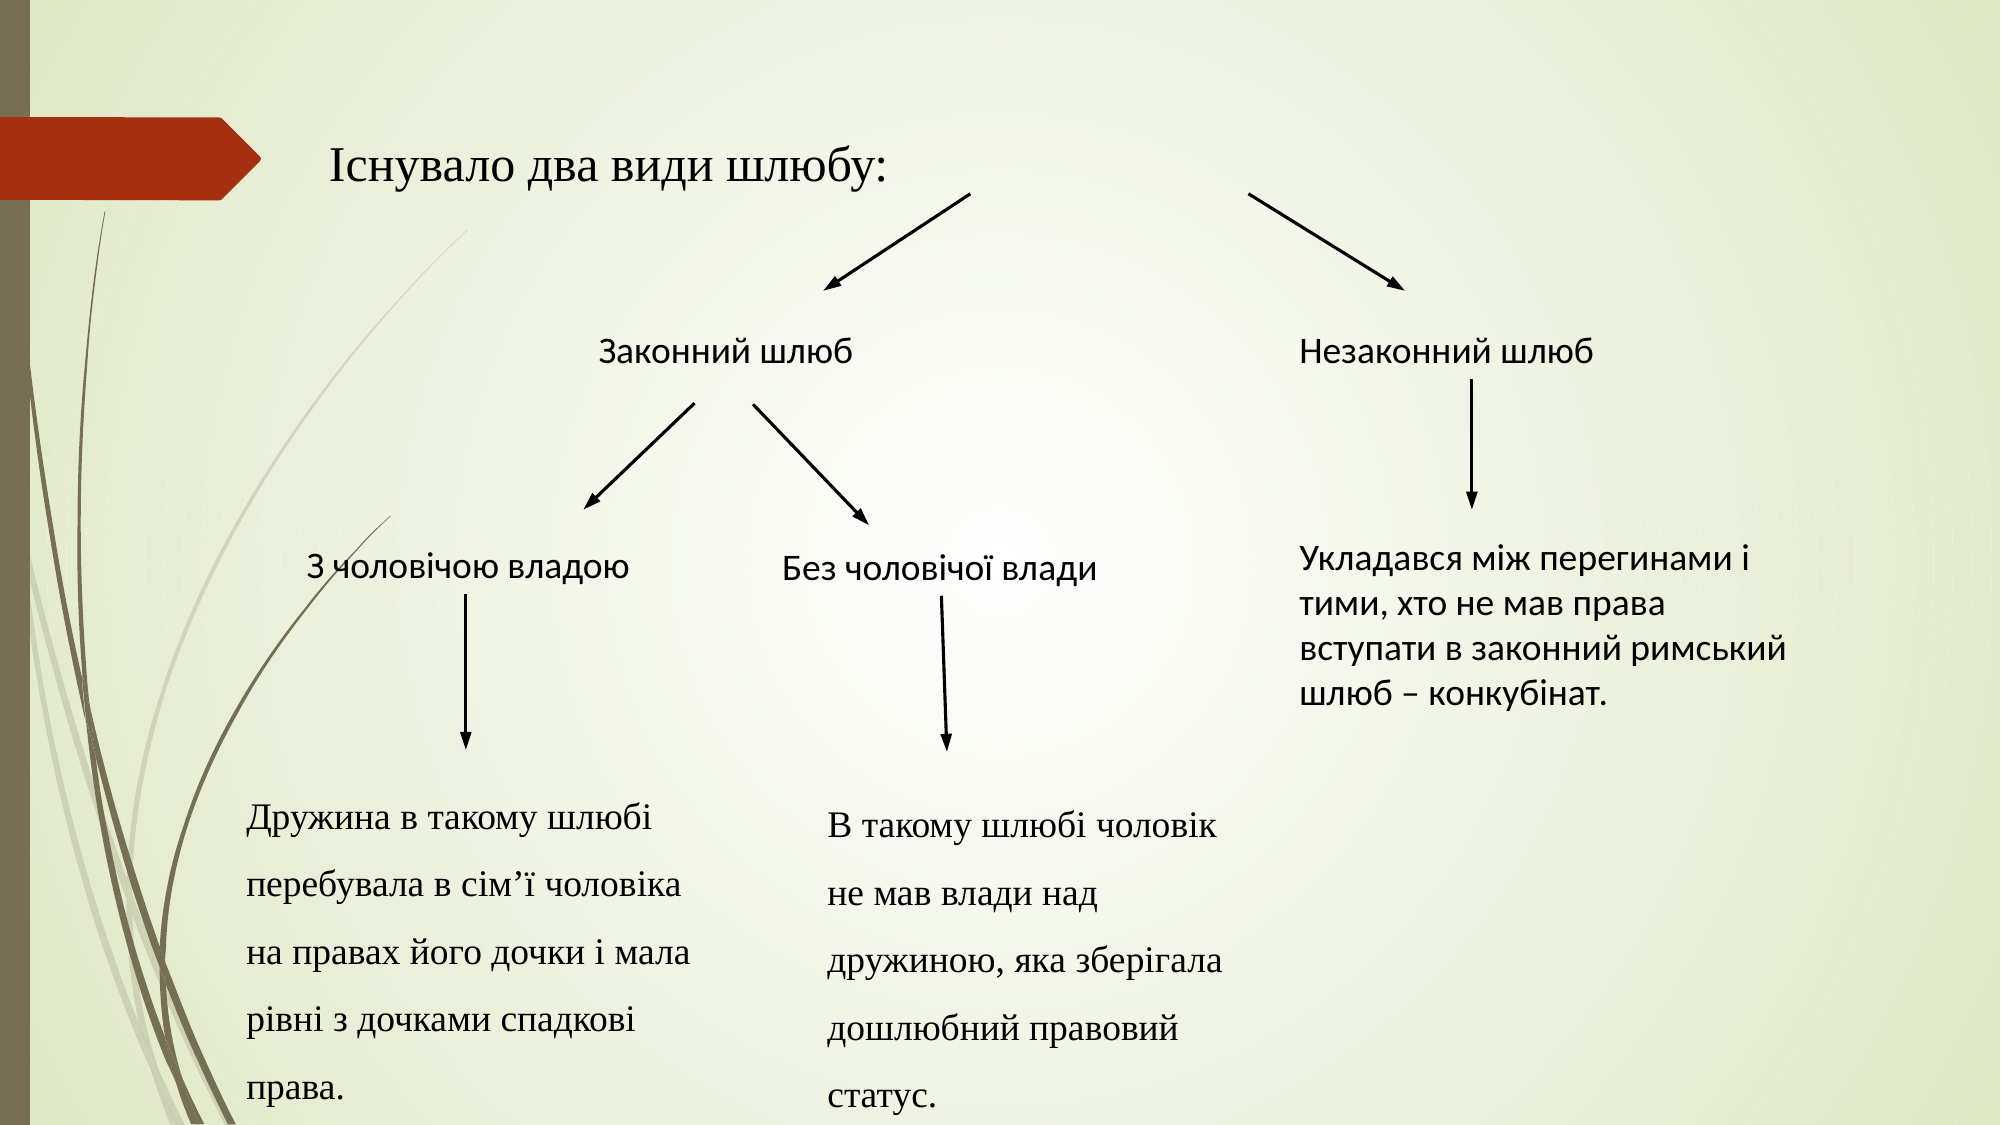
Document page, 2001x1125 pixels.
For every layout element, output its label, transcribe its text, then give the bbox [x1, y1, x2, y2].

text_box Незаконний шлюб [1284, 318, 1833, 380]
text_box Законний шлюб [583, 318, 1109, 380]
text_box В такому шлюбі чоловік не мав влади над дружиною, яка зберігала дошлюбний правовий статус. [812, 770, 1249, 1125]
text_box Без чоловічої влади [767, 535, 1127, 596]
text_box Укладався між перегинами і тими, хто не мав права вступати в законний римський шлюб – конкубінат. [1284, 525, 1811, 722]
text_box Дружина в такому шлюбі перебувала в сім’ї чоловіка на правах його дочки і мала рівні з дочками спадкові права. [231, 761, 734, 1110]
text_box З чоловічою владою [283, 533, 682, 594]
text_box Існувало два види шлюбу: [314, 93, 1904, 291]
